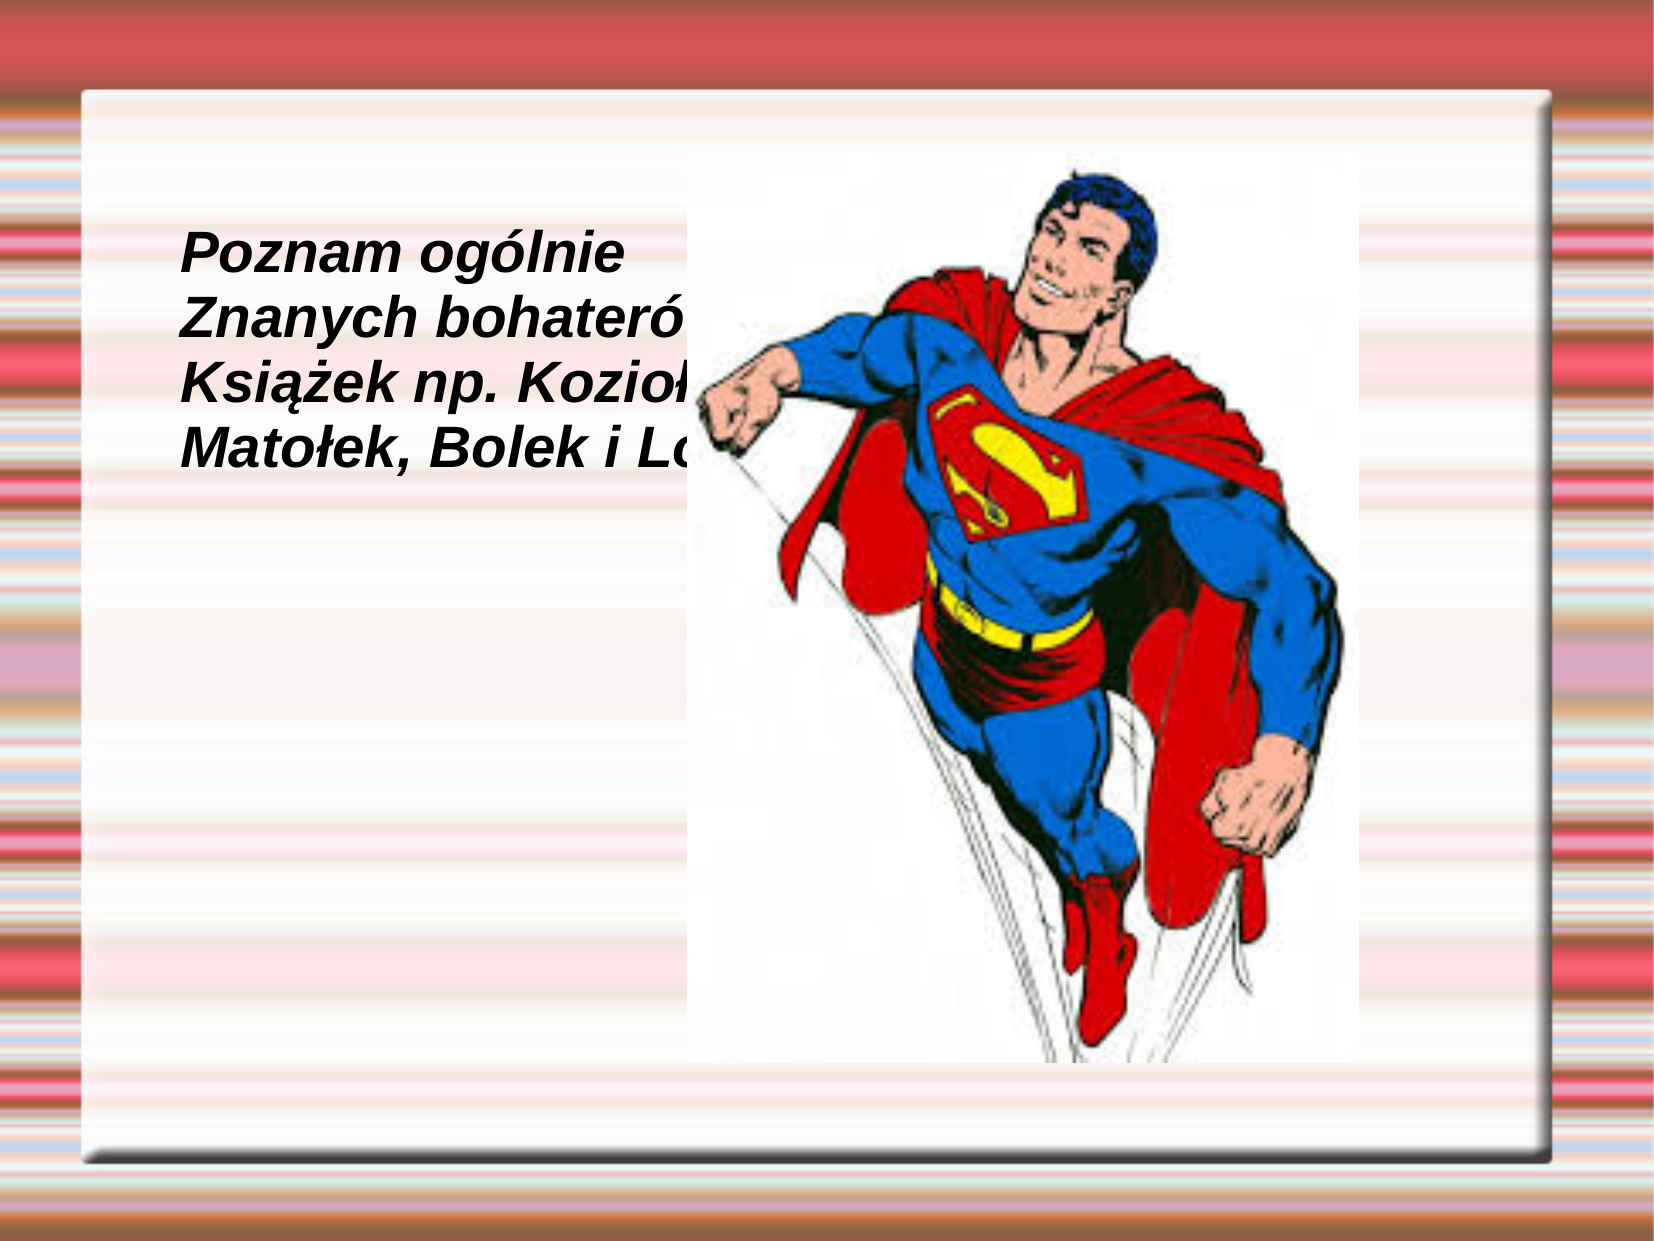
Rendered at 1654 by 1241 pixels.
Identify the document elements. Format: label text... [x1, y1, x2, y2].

picture [687, 153, 1359, 1063]
text_box Poznam ogólnie Znanych bohaterów Książek np. Koziołek Matołek, Bolek i Lolek [165, 212, 544, 824]
